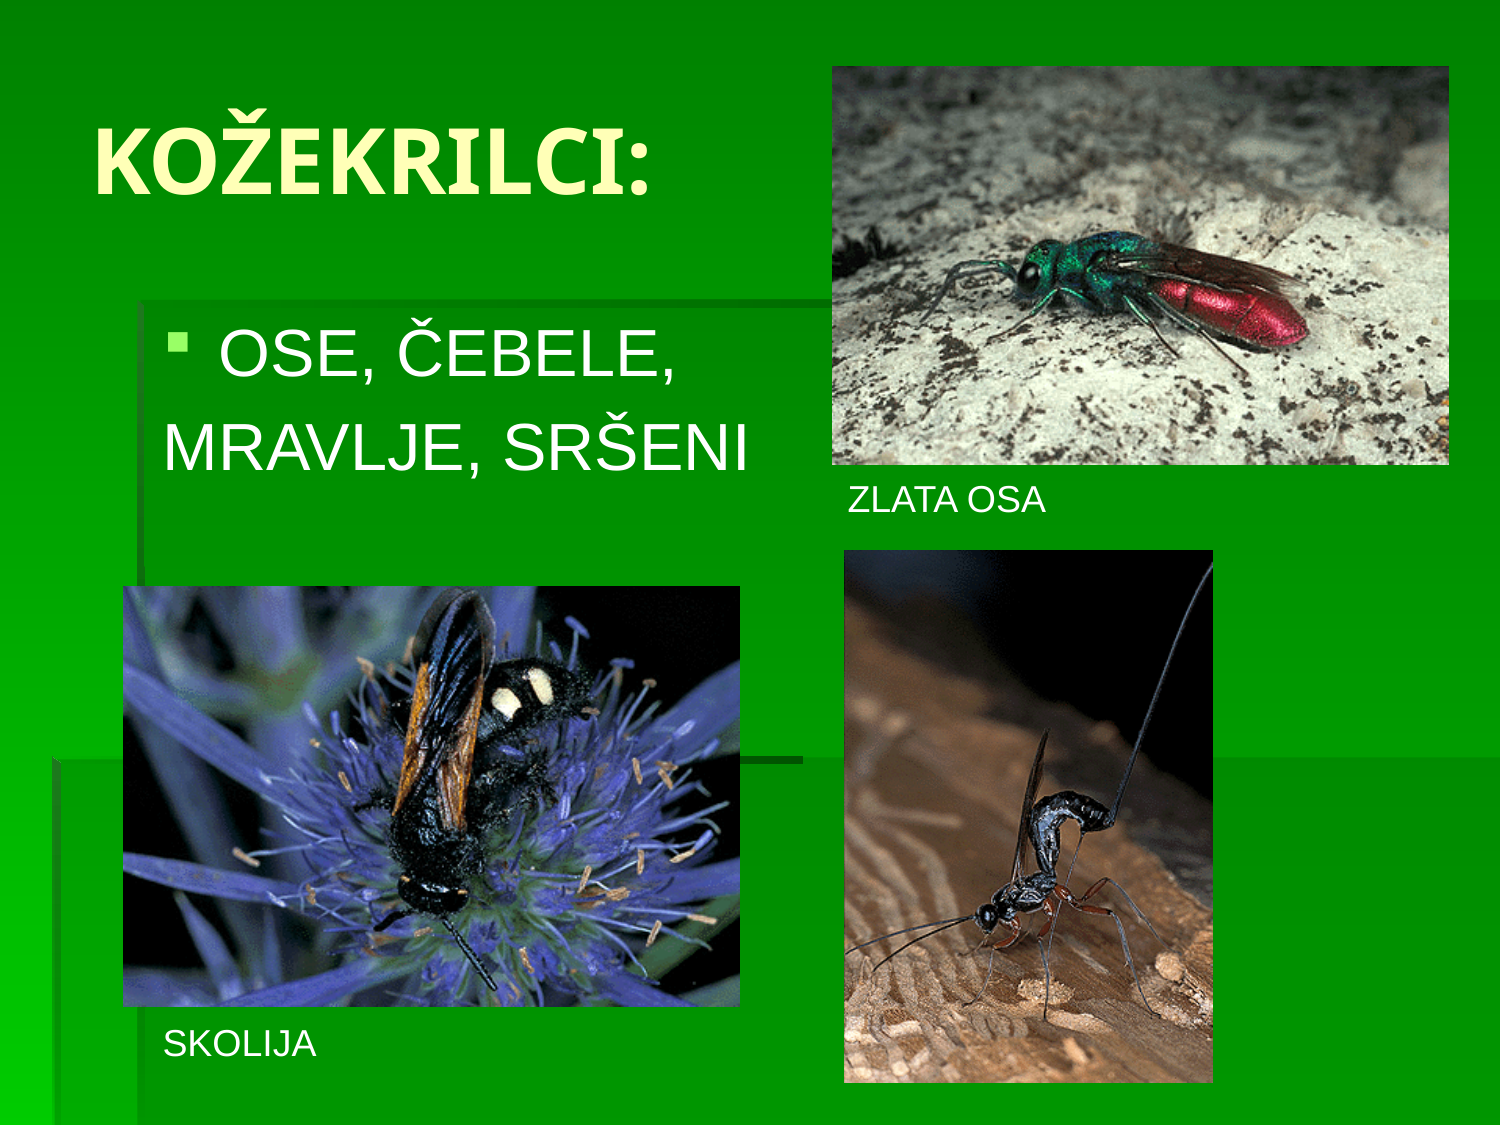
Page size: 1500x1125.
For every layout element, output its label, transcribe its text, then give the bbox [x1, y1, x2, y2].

title KOŽEKRILCI: [75, 40, 1451, 275]
text_box ZLATA OSA [832, 467, 1365, 528]
picture [832, 66, 1449, 465]
picture [844, 550, 1213, 1083]
picture [123, 586, 740, 1007]
list OSE, ČEBELE, MRAVLJE, SRŠENI [147, 302, 1462, 991]
text_box SKOLIJA [147, 1011, 573, 1072]
